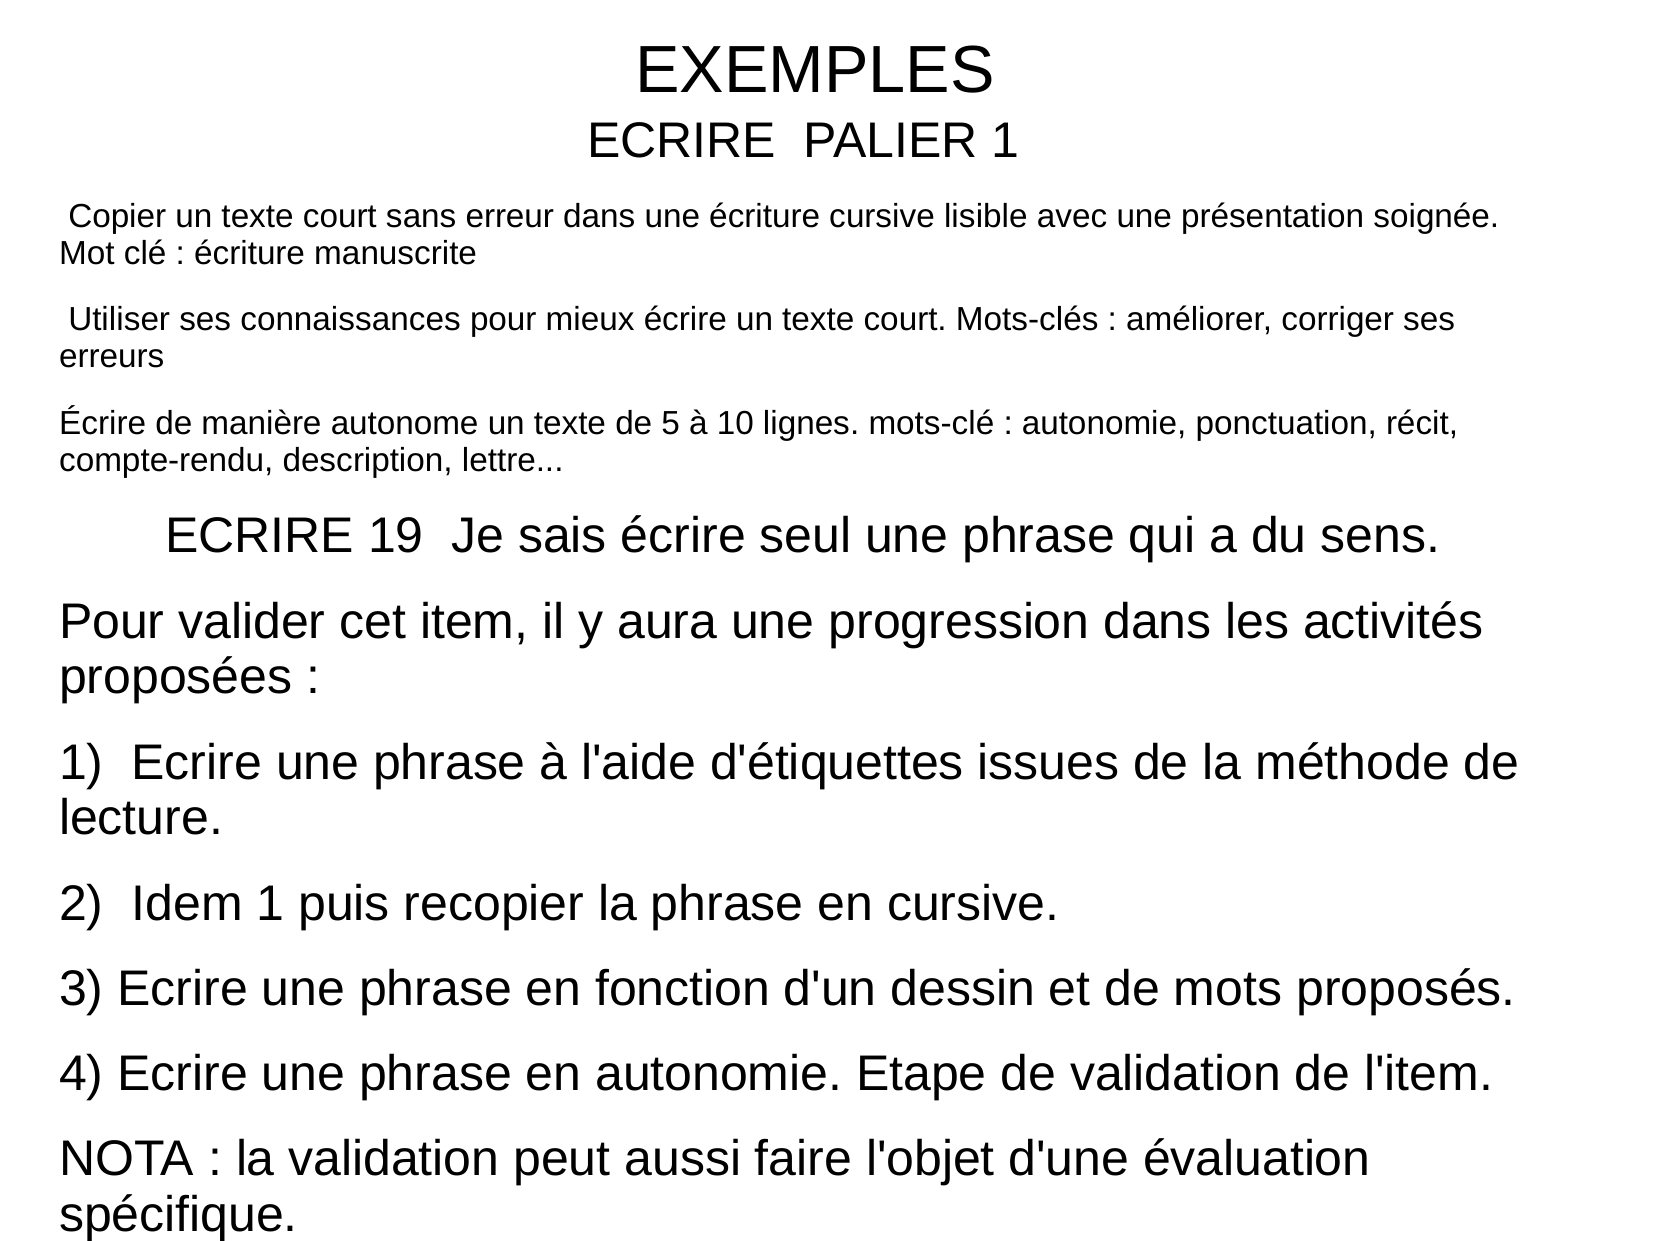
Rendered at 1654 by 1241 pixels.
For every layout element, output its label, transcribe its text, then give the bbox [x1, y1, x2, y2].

title EXEMPLES [70, 0, 1560, 140]
list ECRIRE PALIER 1 Copier un texte court sans erreur dans une écriture cursive lisible avec une présentation soignée. Mot clé : écriture manuscrite Utiliser ses connaissances pour mieux écrire un texte court. Mots-clés : améliorer, corriger ses erreurs Écrire de manière autonome un texte de 5 à 10 lignes. mots-clé : autonomie, ponctuation, récit, compte-rendu, description, lettre... ECRIRE 19 Je sais écrire seul une phrase qui a du sens. Pour valider cet item, il y aura une progression dans les activités proposées : 1) Ecrire une phrase à l'aide d'étiquettes issues de la méthode de lecture. 2) Idem 1 puis recopier la phrase en cursive. 3) Ecrire une phrase en fonction d'un dessin et de mots proposés. 4) Ecrire une phrase en autonomie. Etape de validation de l'item. NOTA : la validation peut aussi faire l'objet d'une évaluation spécifique. [59, 111, 1548, 1241]
